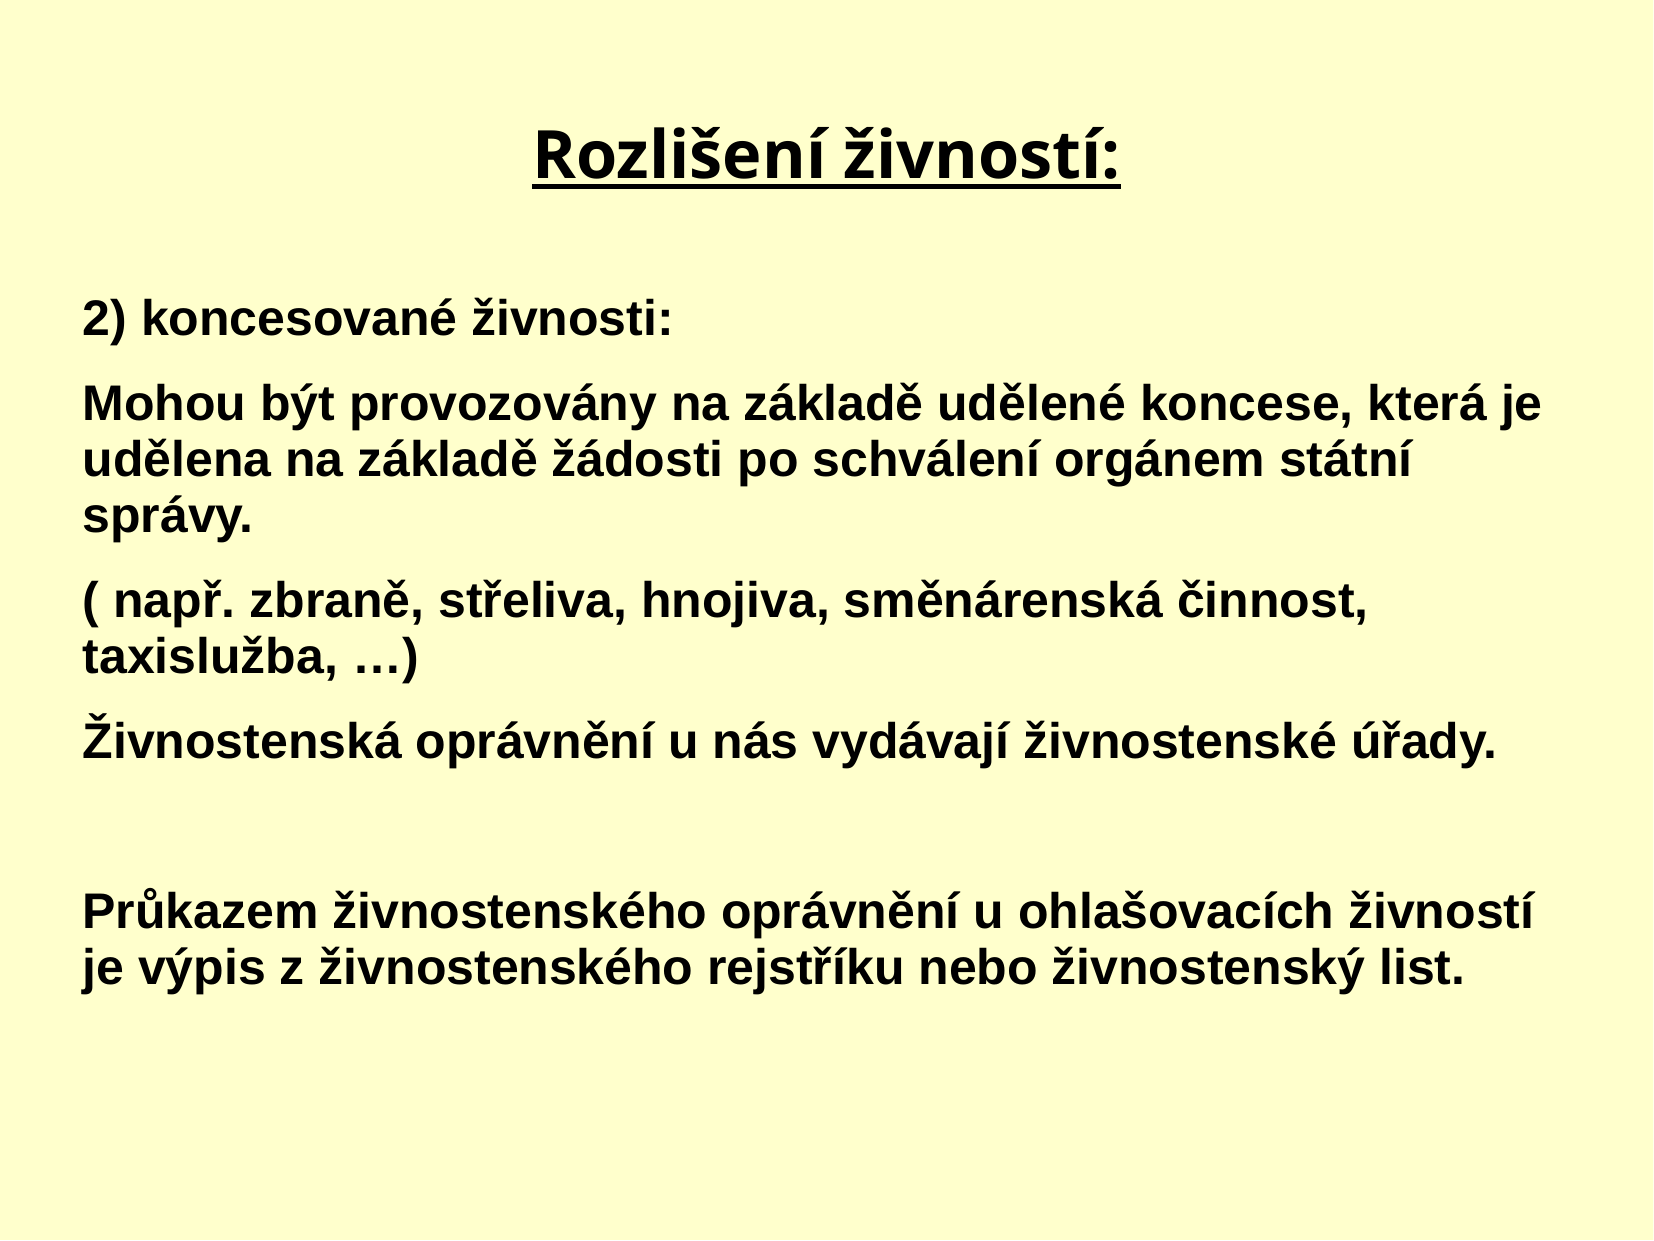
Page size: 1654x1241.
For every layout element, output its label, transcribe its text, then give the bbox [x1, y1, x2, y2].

title Rozlišení živností: [82, 49, 1571, 257]
list 2) koncesované živnosti: Mohou být provozovány na základě udělené koncese, která je udělena na základě žádosti po schválení orgánem státní správy. ( např. zbraně, střeliva, hnojiva, směnárenská činnost, taxislužba, …) Živnostenská oprávnění u nás vydávají živnostenské úřady. Průkazem živnostenského oprávnění u ohlašovacích živností je výpis z živnostenského rejstříku nebo živnostenský list. [82, 290, 1571, 1109]
